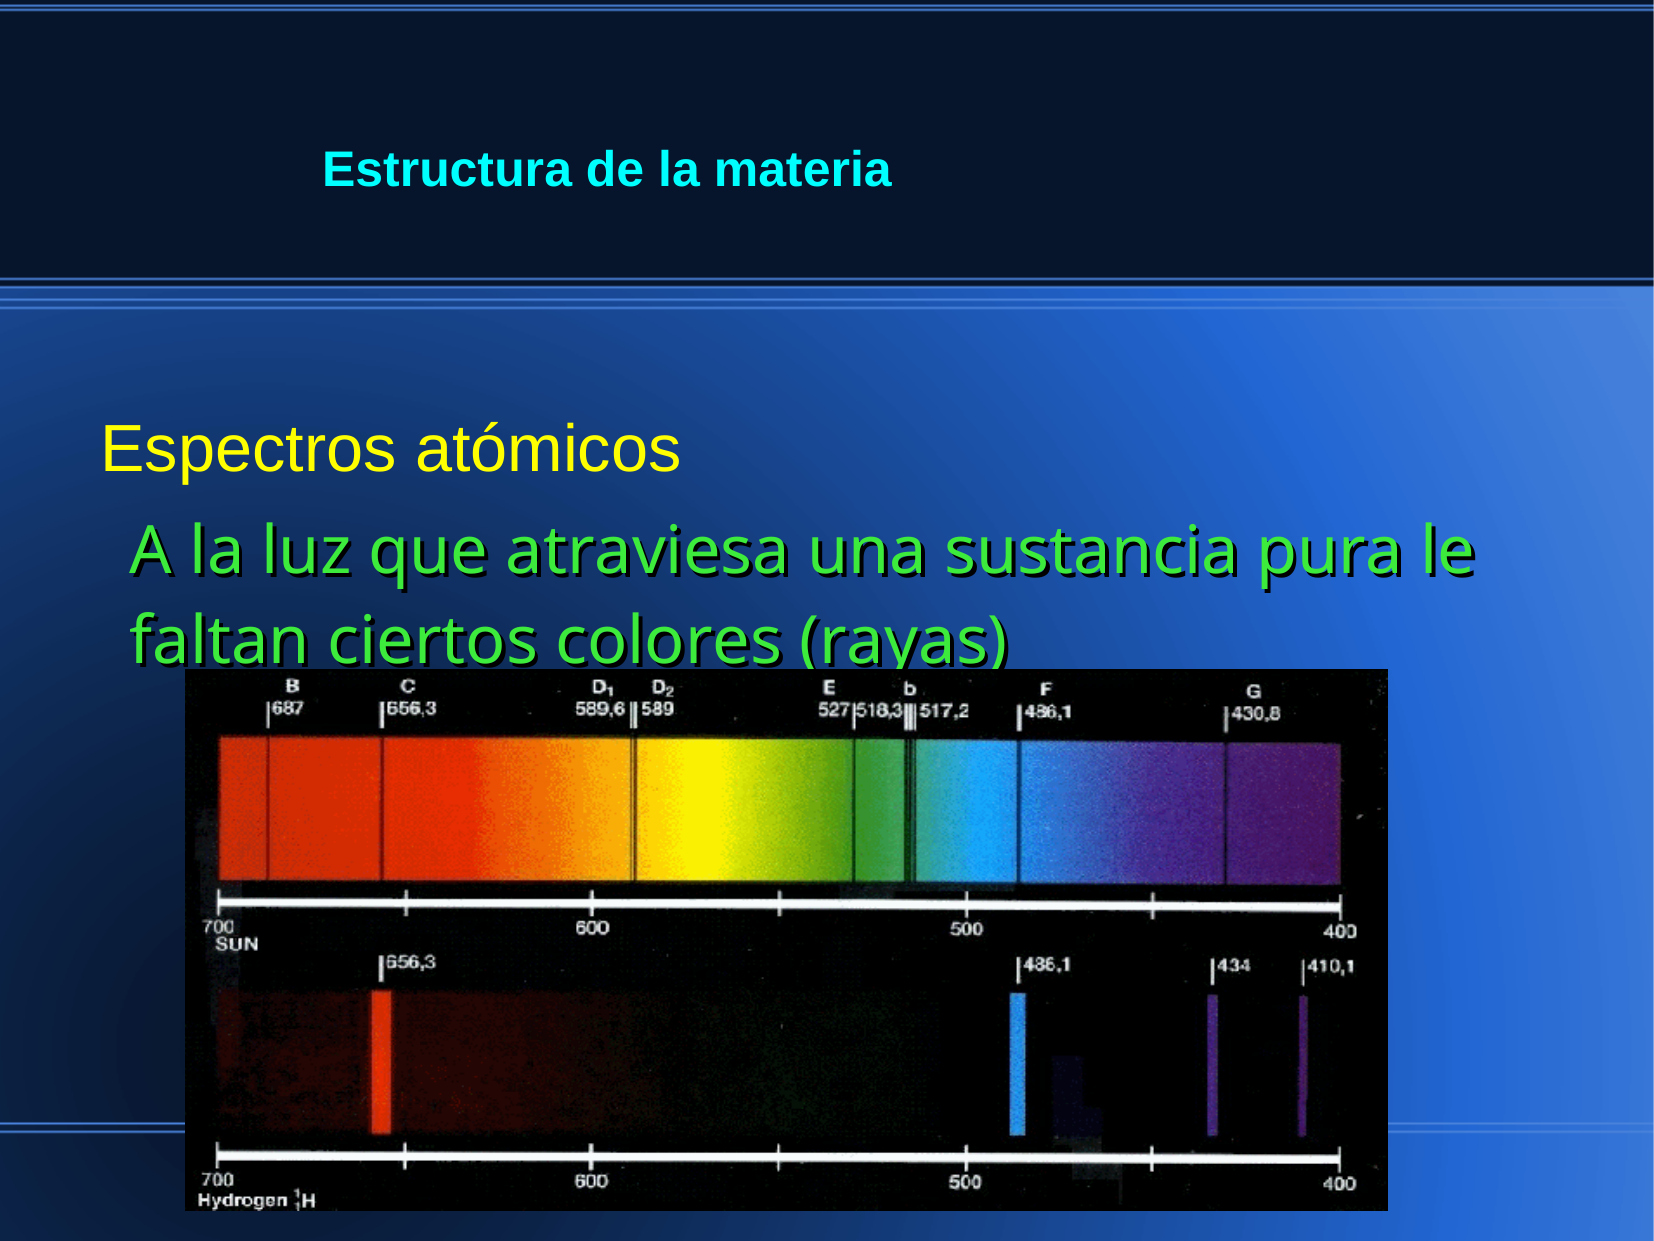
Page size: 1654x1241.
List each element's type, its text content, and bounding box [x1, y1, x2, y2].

list Espectros atómicos [29, 306, 1595, 562]
picture [0, 0, 1654, 1241]
text_box A la luz que atraviesa una sustancia pura le faltan ciertos colores (rayas) [59, 501, 1625, 680]
title Estructura de la materia [32, 118, 1182, 220]
